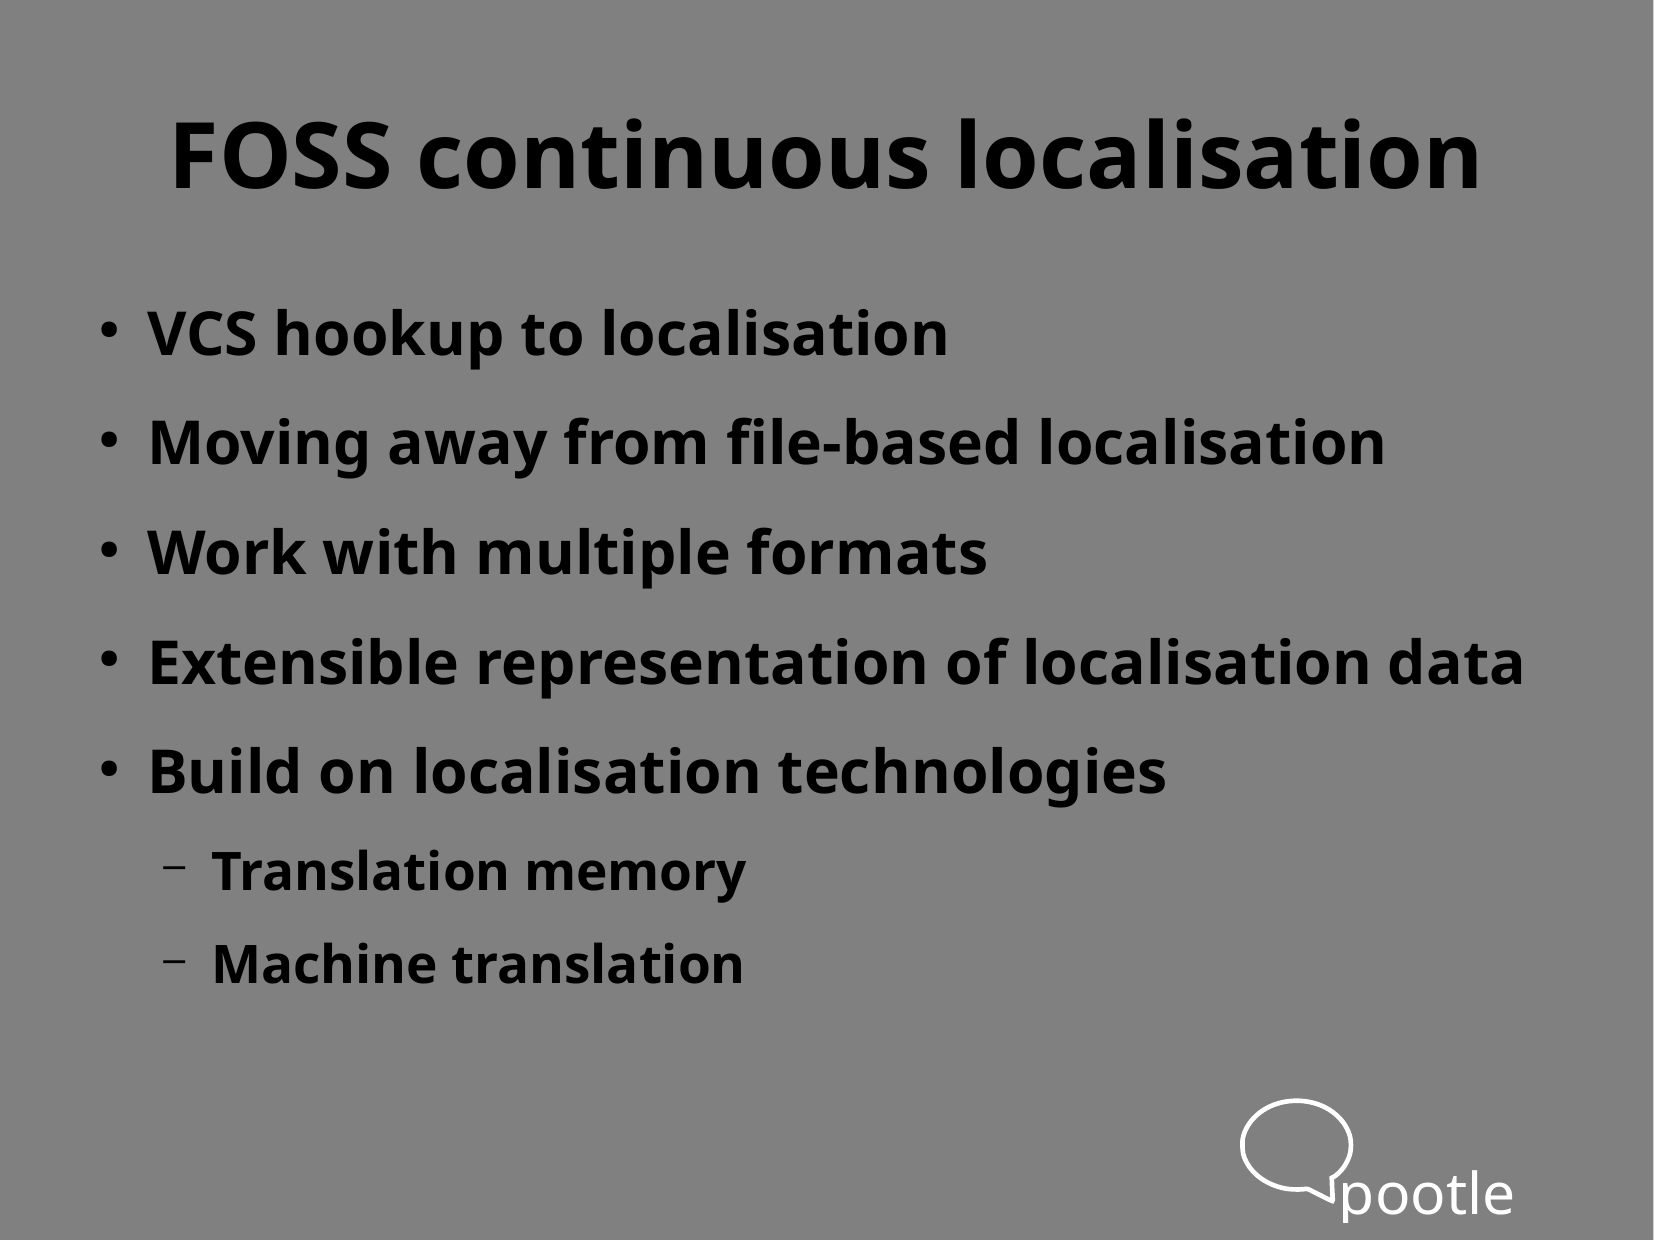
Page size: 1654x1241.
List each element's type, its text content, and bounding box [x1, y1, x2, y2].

list VCS hookup to localisation Moving away from file-based localisation Work with multiple formats Extensible representation of localisation data Build on localisation technologies Translation memory Machine translation [82, 290, 1571, 1010]
title FOSS continuous localisation [82, 45, 1571, 261]
